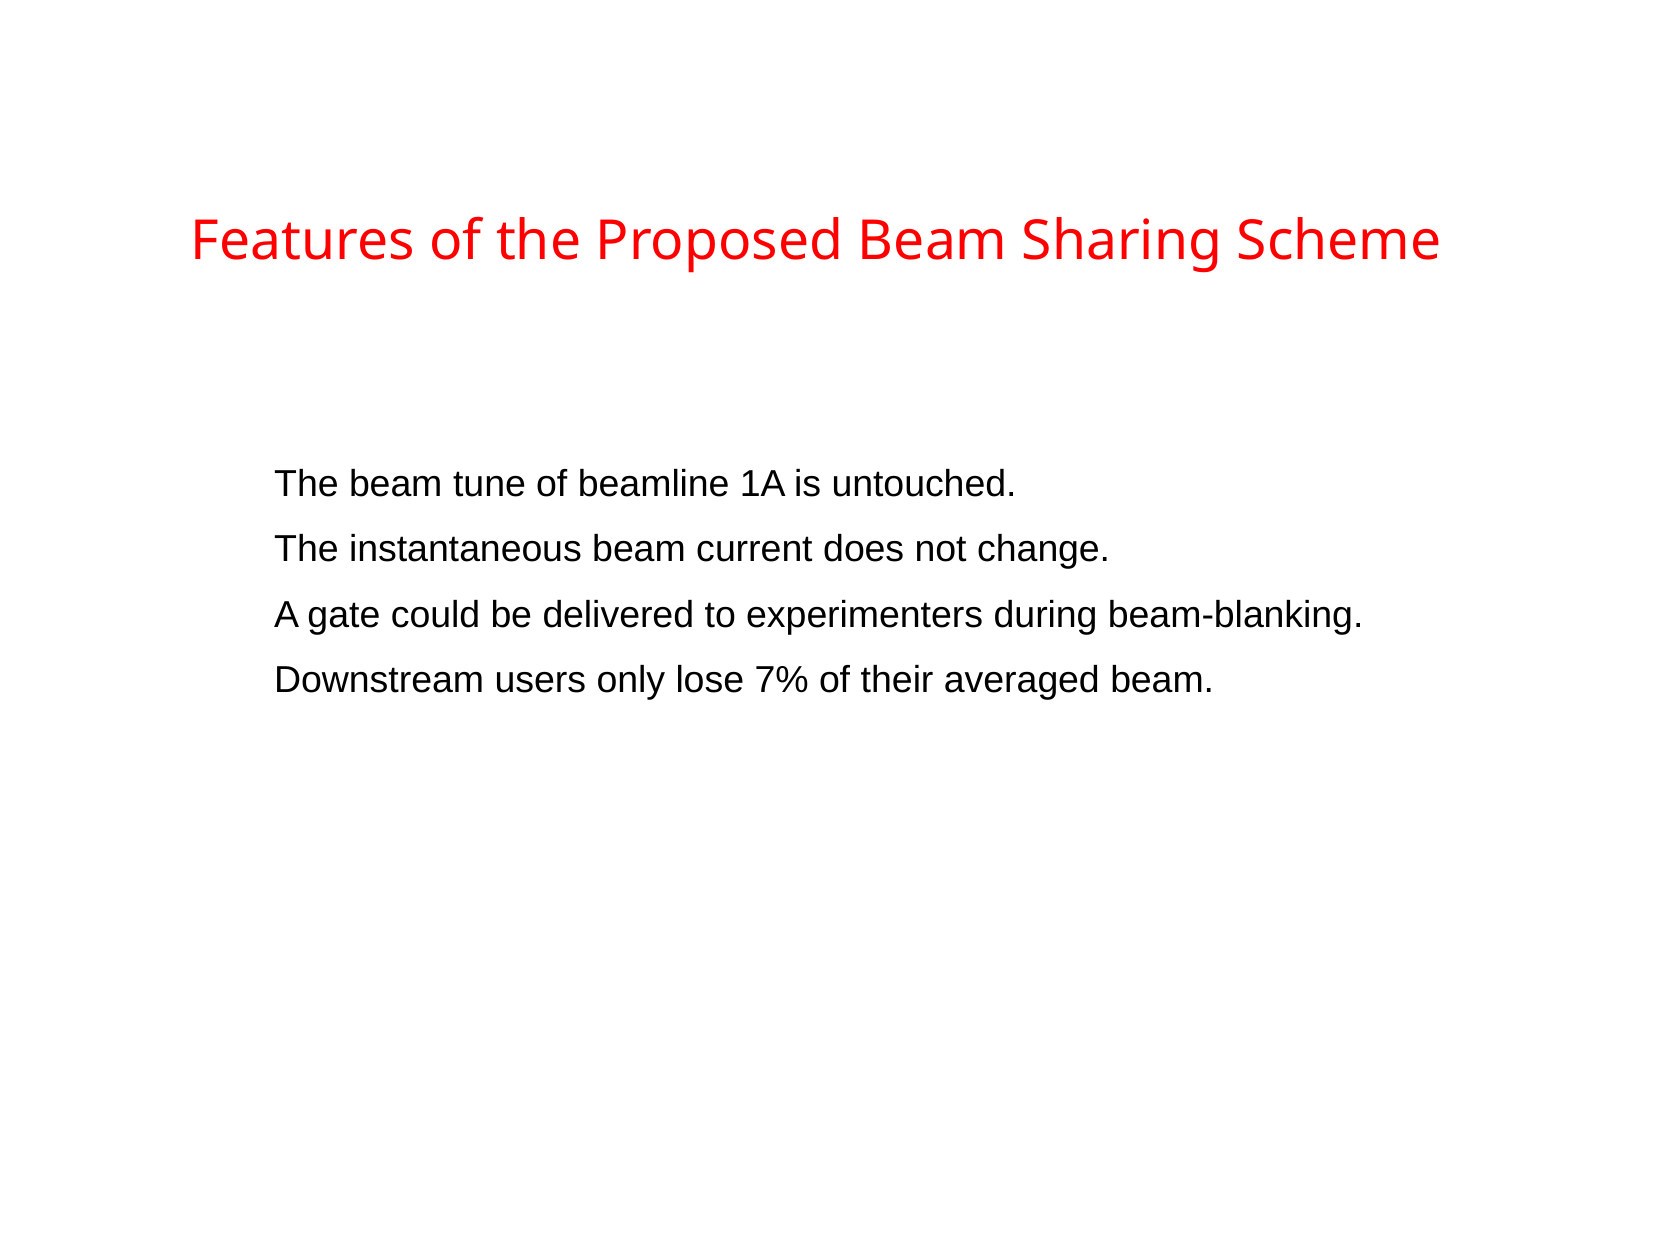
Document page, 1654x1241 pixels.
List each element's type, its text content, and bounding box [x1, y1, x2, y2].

text_box Features of the Proposed Beam Sharing Scheme [175, 192, 1458, 284]
text_box The beam tune of beamline 1A is untouched. The instantaneous beam current does not change. A gate could be delivered to experimenters during beam-blanking. Downstream users only lose 7% of their averaged beam. [248, 454, 1379, 709]
